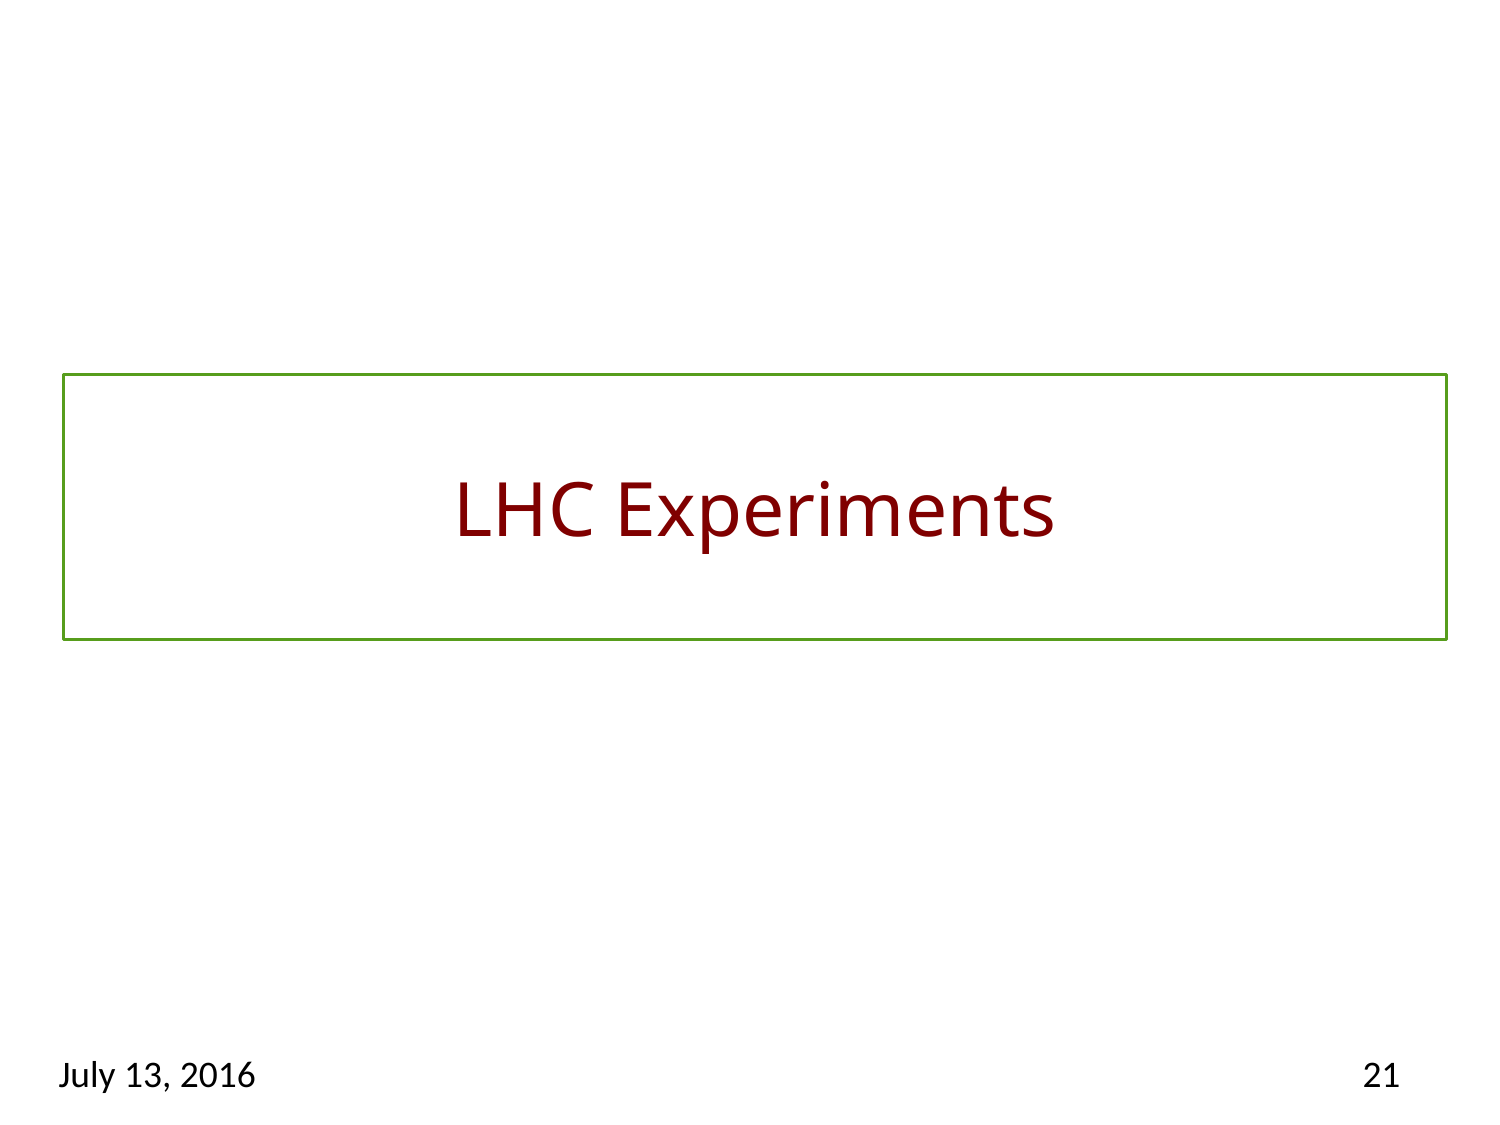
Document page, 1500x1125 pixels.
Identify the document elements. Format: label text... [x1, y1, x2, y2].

title LHC Experiments [63, 374, 1447, 640]
